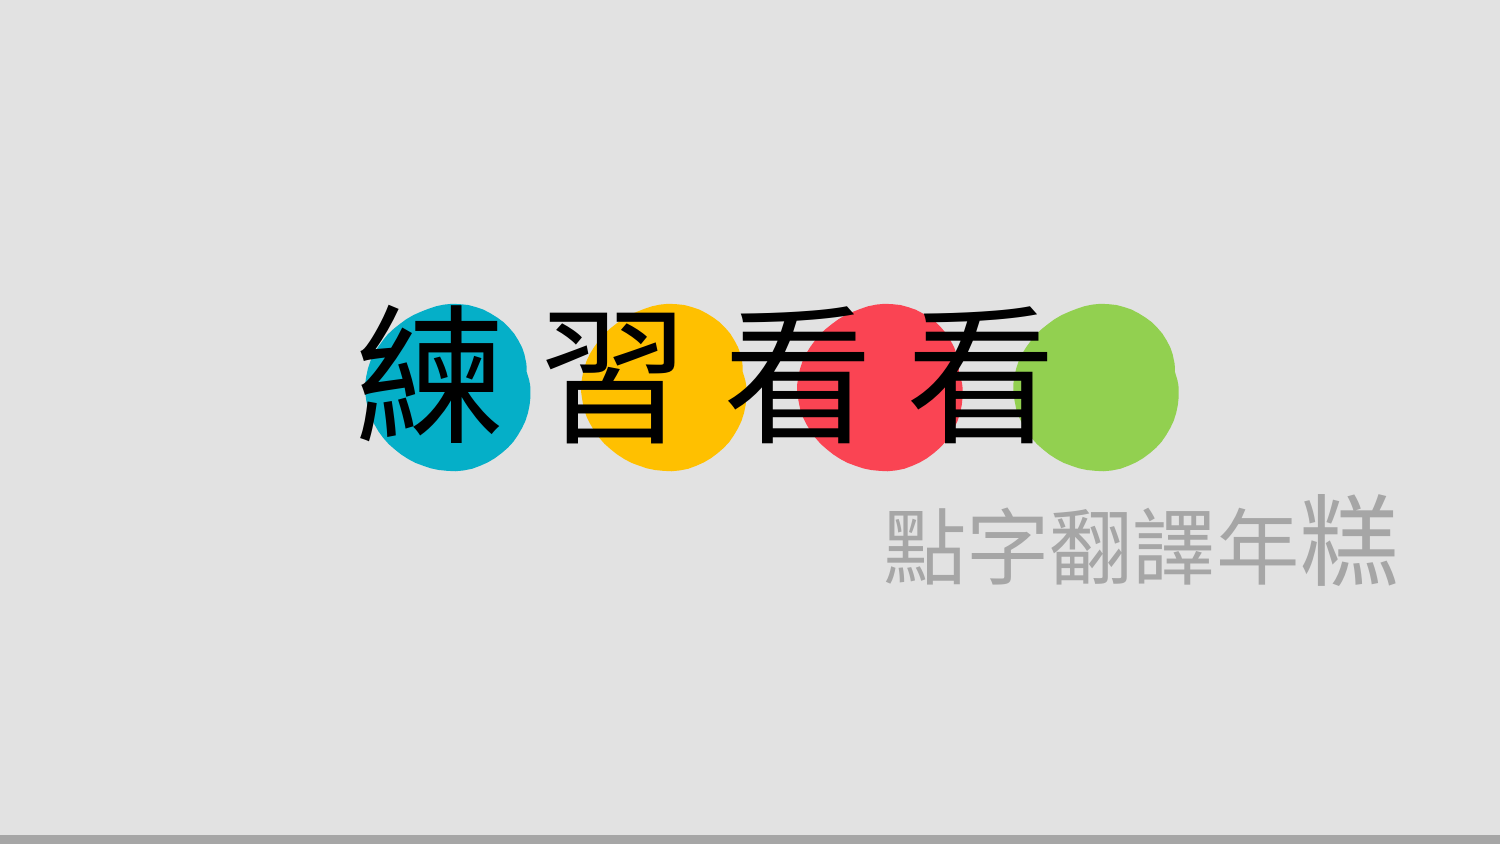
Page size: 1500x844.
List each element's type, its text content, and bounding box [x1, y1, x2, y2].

text_box 練 習 看 看 [340, 273, 1274, 471]
text_box 點字翻譯年糕 [868, 471, 1424, 608]
